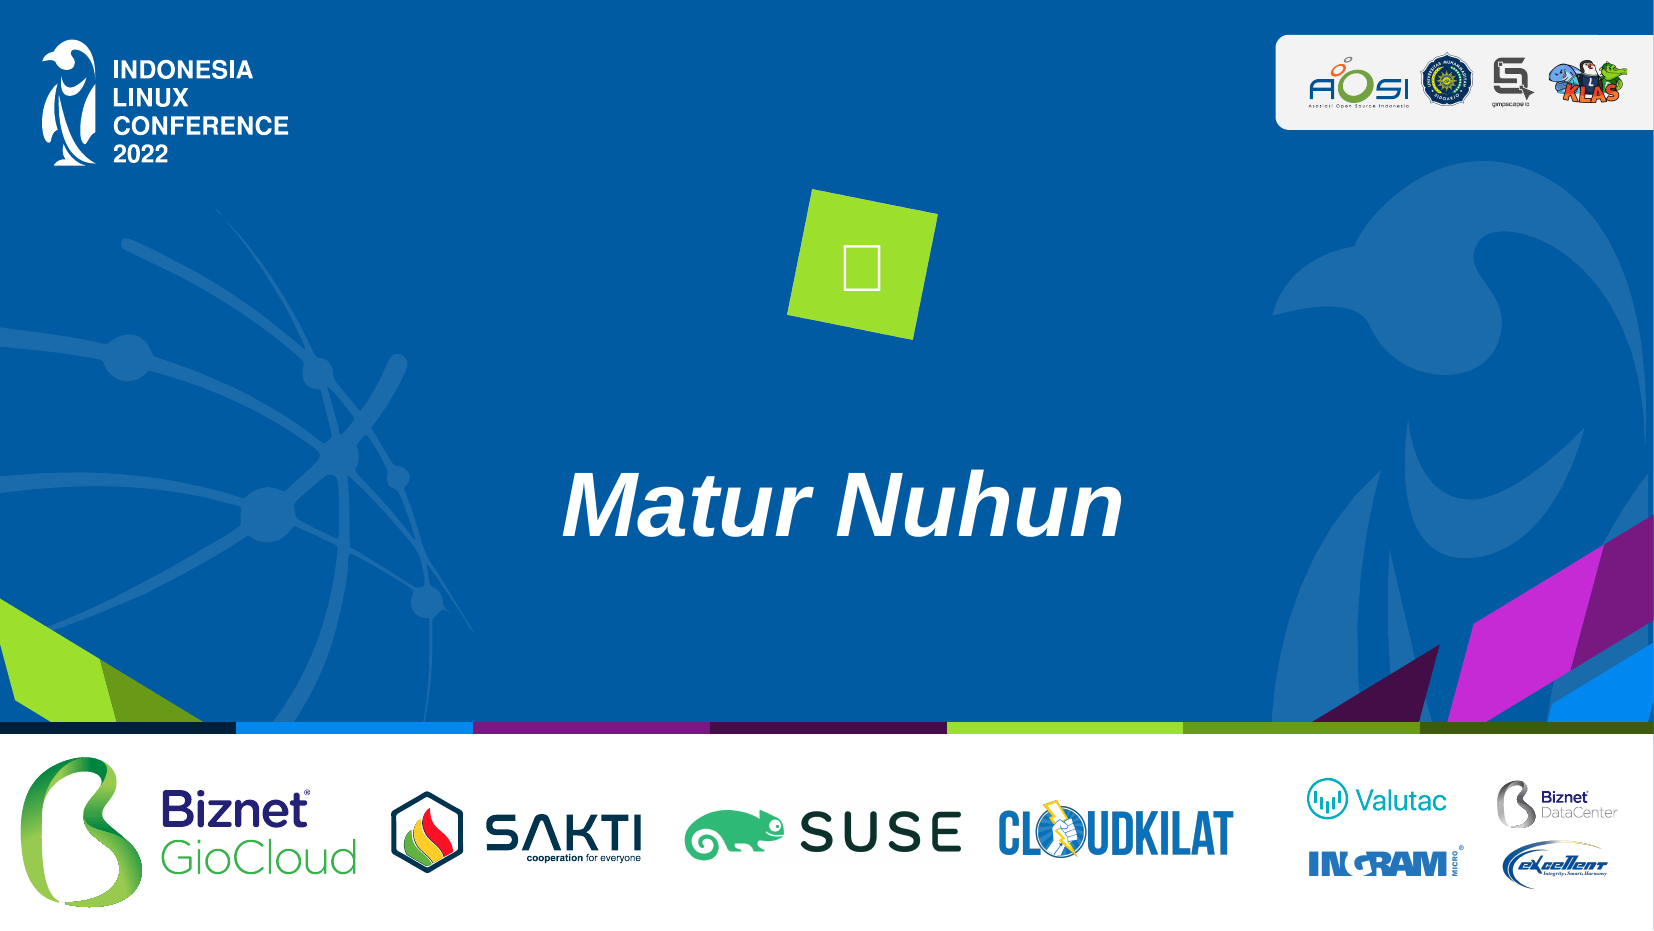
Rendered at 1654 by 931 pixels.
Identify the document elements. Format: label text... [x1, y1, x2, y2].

picture [1496, 840, 1619, 890]
picture [609, 855, 618, 862]
picture [1420, 52, 1474, 106]
picture [682, 799, 964, 865]
picture [619, 855, 635, 862]
text_box Matur Nuhun [187, 378, 1501, 567]
picture [586, 853, 591, 862]
picture [999, 800, 1234, 858]
picture [1548, 60, 1628, 103]
text_box 🙏 [787, 189, 938, 340]
picture [600, 855, 608, 862]
picture [1309, 845, 1465, 877]
